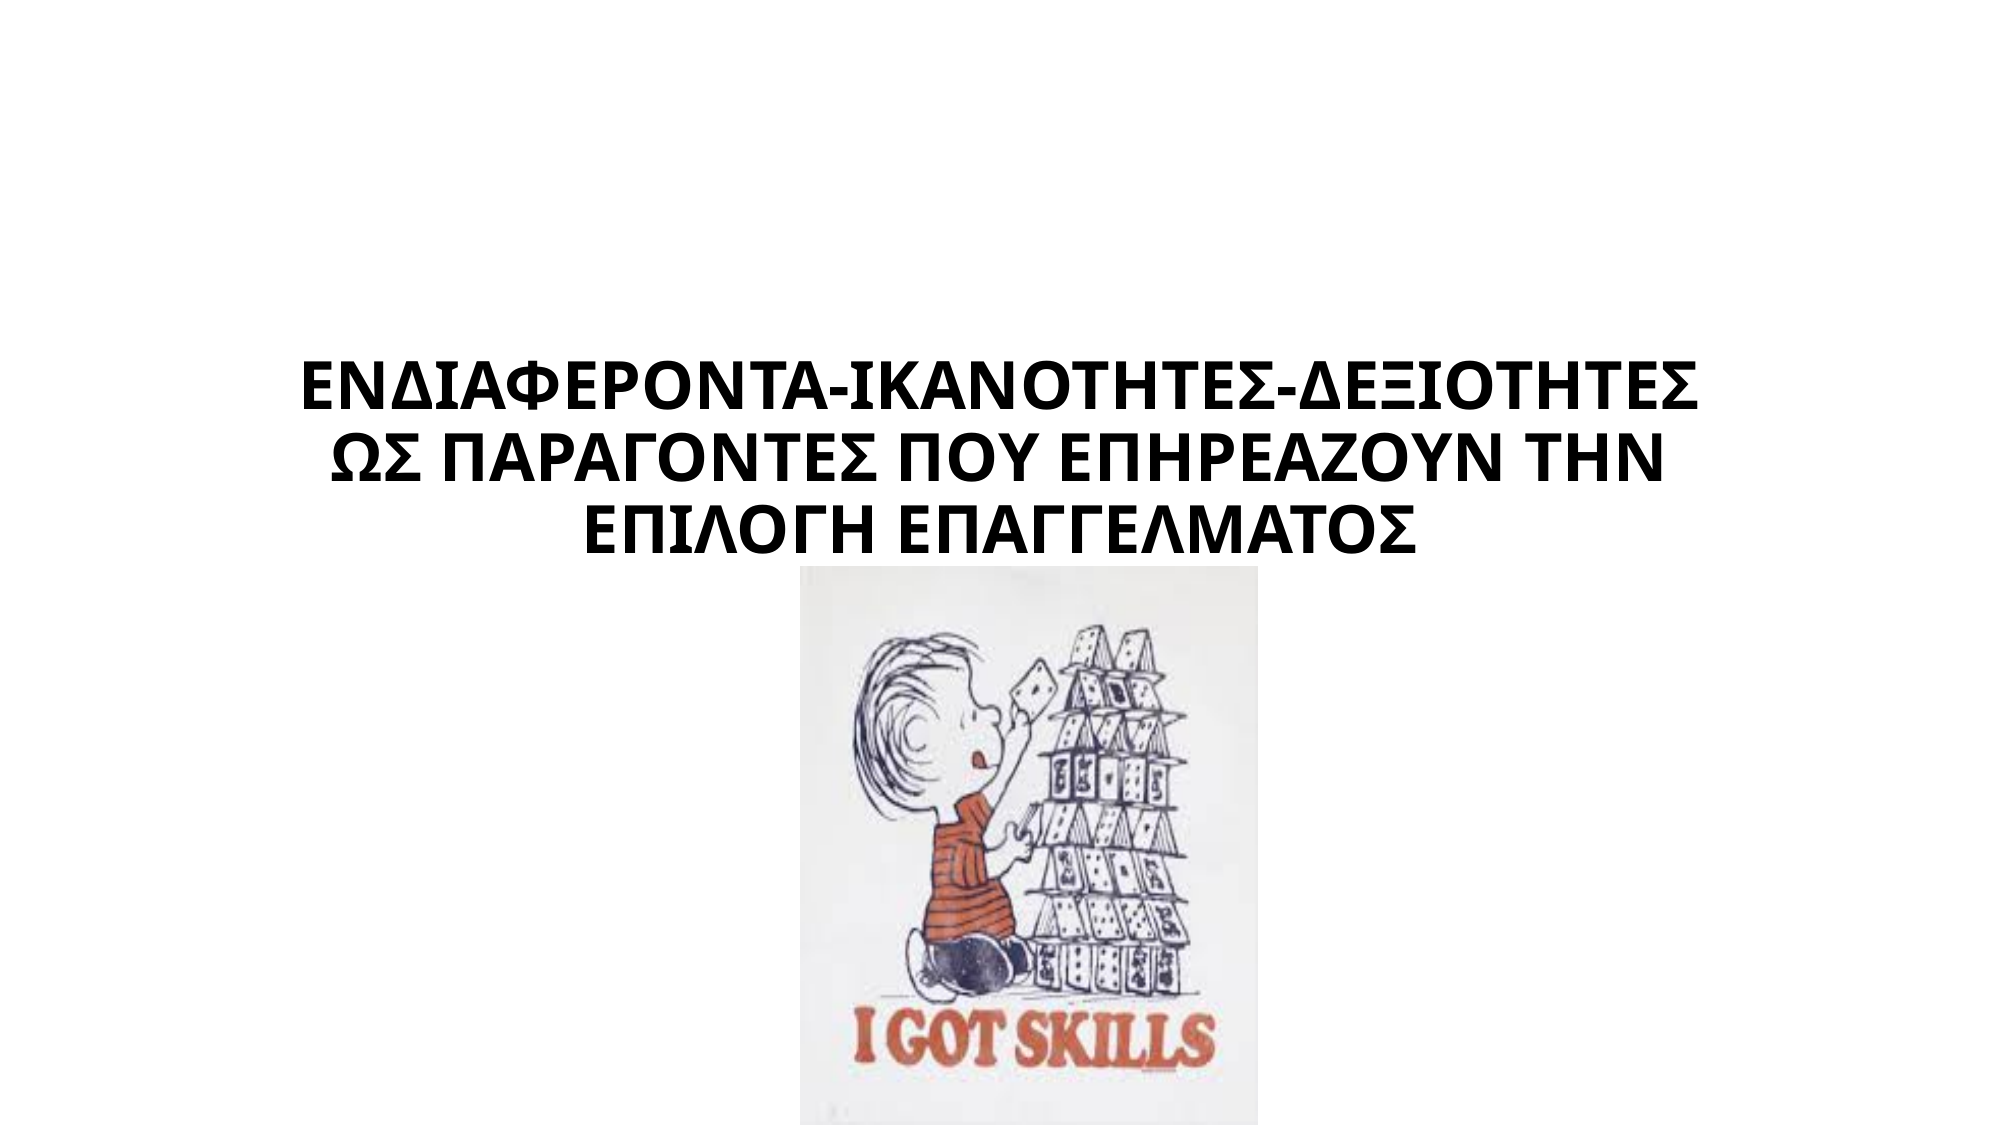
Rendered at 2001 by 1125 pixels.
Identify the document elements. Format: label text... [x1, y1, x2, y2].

picture [800, 566, 1258, 1125]
title ΕΝΔΙΑΦΕΡΟΝΤΑ-ΙΚΑΝΟΤΗΤΕΣ-ΔΕΞΙΟΤΗΤΕΣ ΩΣ ΠΑΡΑΓΟΝΤΕΣ ΠΟΥ ΕΠΗΡΕΑΖΟΥΝ ΤΗΝ ΕΠΙΛΟΓΗ ΕΠΑΓΓΕΛΜΑΤΟΣ [249, 184, 1750, 576]
